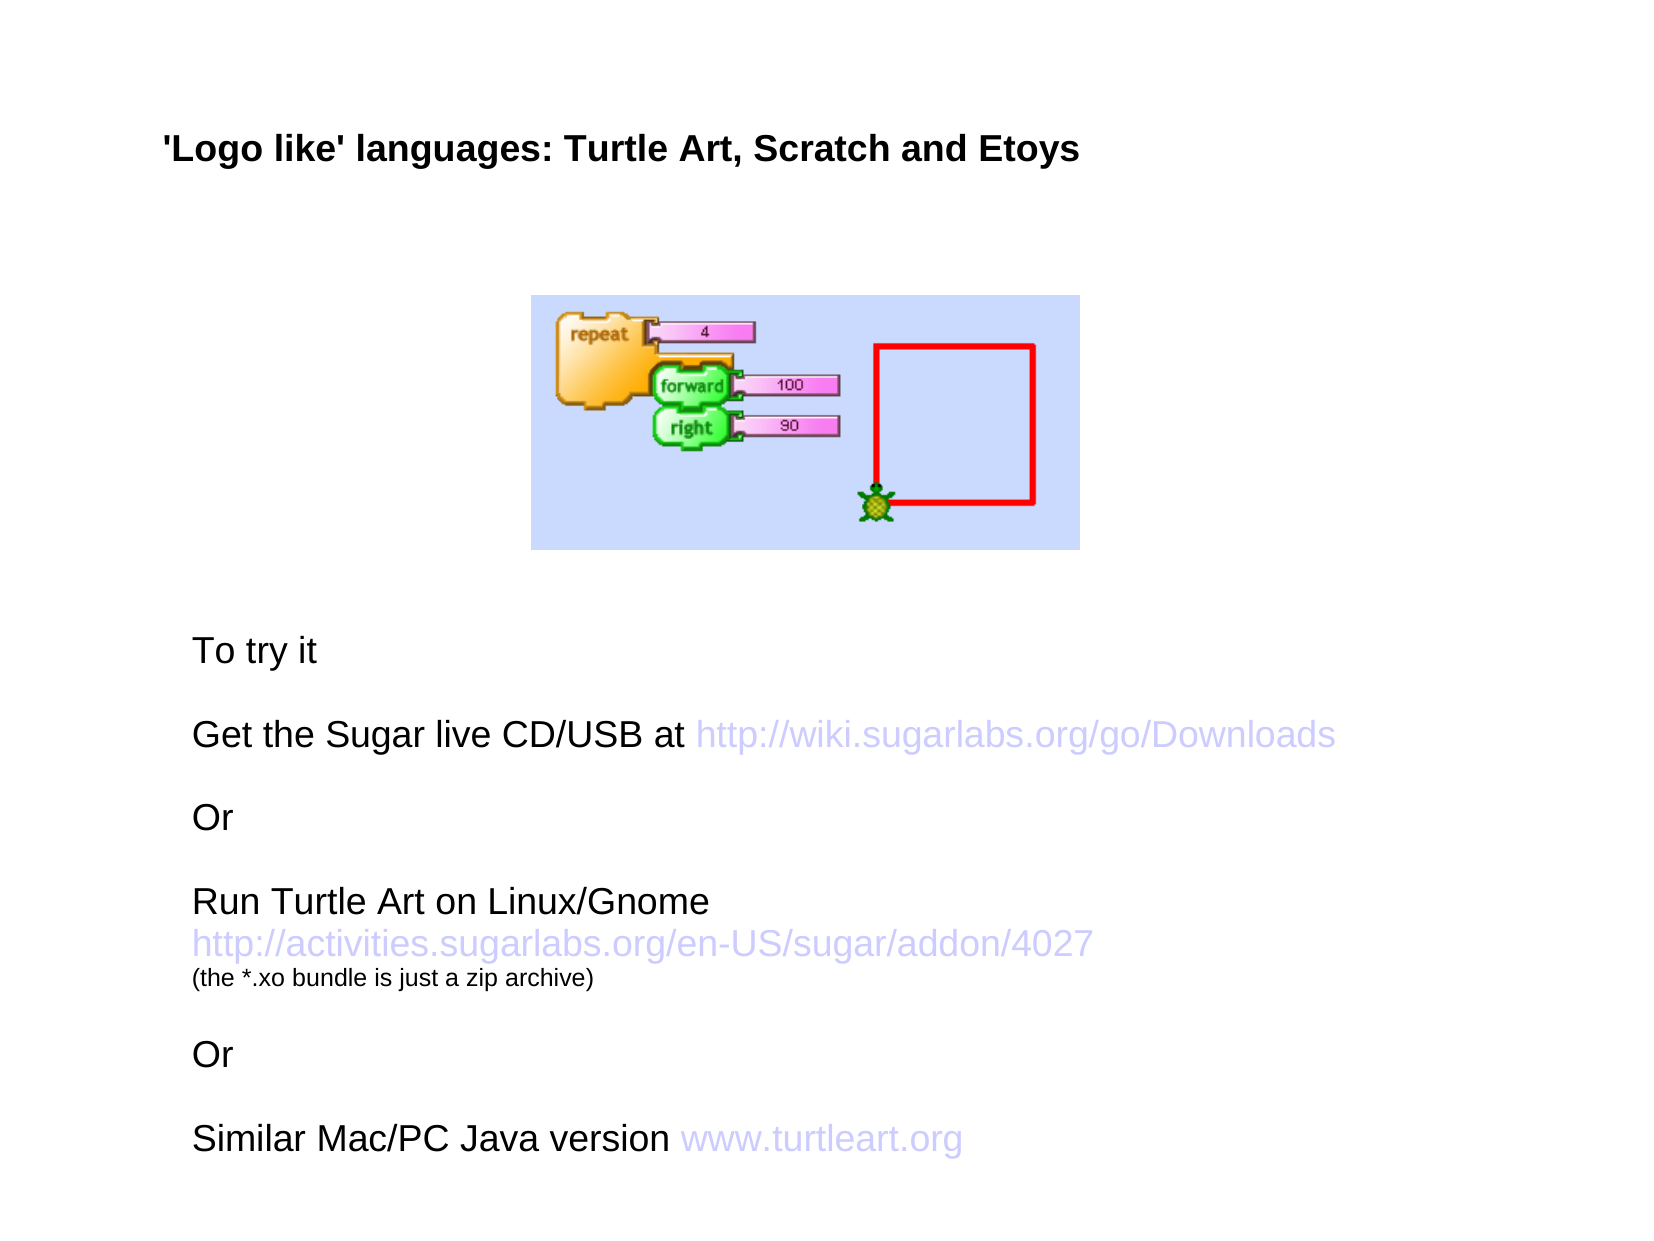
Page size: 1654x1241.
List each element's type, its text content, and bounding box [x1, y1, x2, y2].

picture [531, 295, 1080, 550]
text_box To try it Get the Sugar live CD/USB at http://wiki.sugarlabs.org/go/Downloads Or Run Turtle Art on Linux/Gnome http://activities.sugarlabs.org/en-US/sugar/addon/4027 (the *.xo bundle is just a zip archive) Or Similar Mac/PC Java version www.turtleart.org [177, 620, 1447, 1168]
text_box 'Logo like' languages: Turtle Art, Scratch and Etoys [147, 118, 1536, 305]
